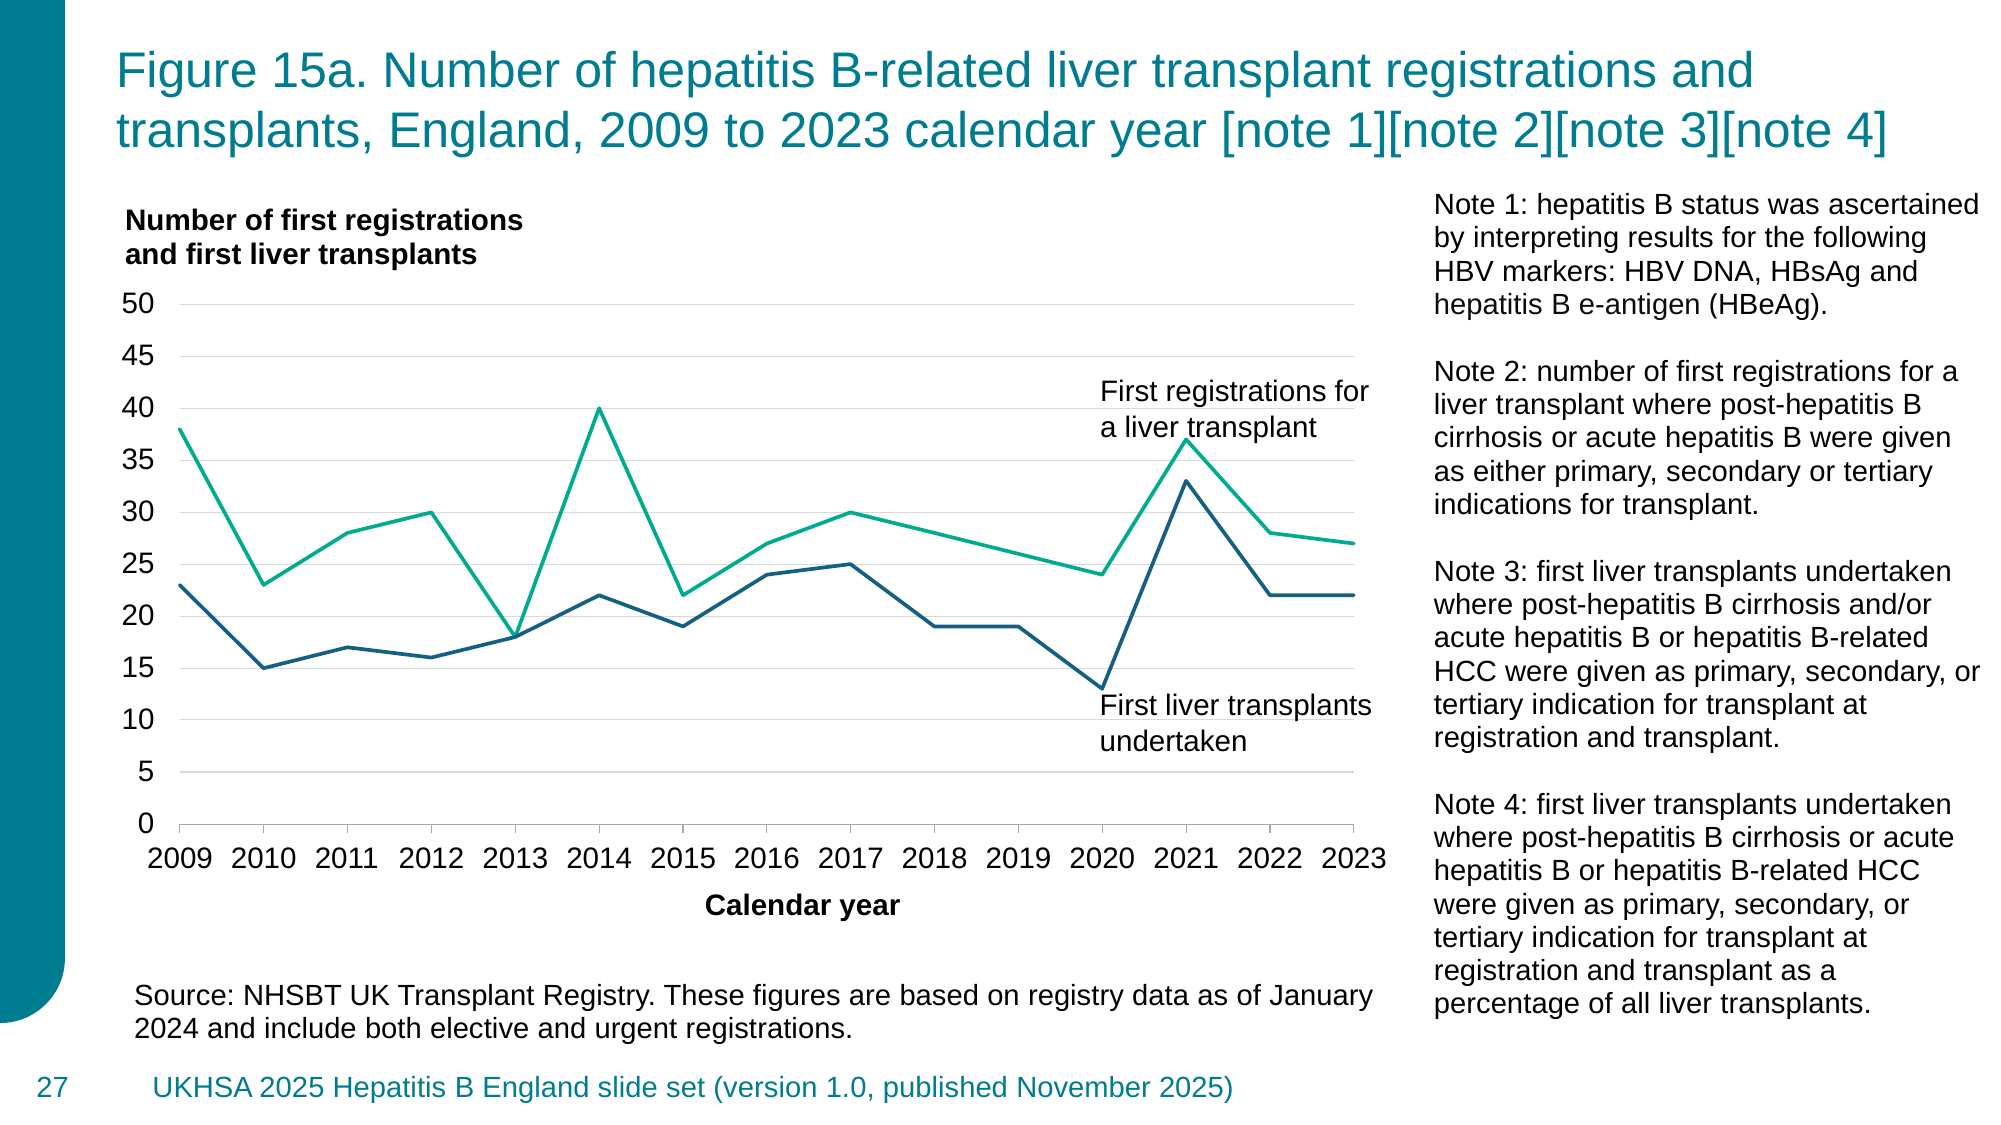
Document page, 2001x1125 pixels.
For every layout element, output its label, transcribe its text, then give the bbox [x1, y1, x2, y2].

text_box [21, 1056, 120, 1117]
title Figure 15a. Number of hepatitis B-related liver transplant registrations and transplants, England, 2009 to 2023 calendar year [note 1][note 2][note 3][note 4] [101, 0, 1926, 159]
text_box Source: NHSBT UK Transplant Registry. These figures are based on registry data as of January 2024 and include both elective and urgent registrations. [119, 970, 1401, 1053]
text_box UKHSA 2025 Hepatitis B England slide set (version 1.0, published November 2025) [137, 1056, 1780, 1116]
text_box Note 1: hepatitis B status was ascertained by interpreting results for the following HBV markers: HBV DNA, HBsAg and hepatitis B e-antigen (HBeAg). Note 2: number of first registrations for a liver transplant where post-hepatitis B cirrhosis or acute hepatitis B were given as either primary, secondary or tertiary indications for transplant. Note 3: first liver transplants undertaken where post-hepatitis B cirrhosis and/or acute hepatitis B or hepatitis B-related HCC were given as primary, secondary, or tertiary indication for transplant at registration and transplant. Note 4: first liver transplants undertaken where post-hepatitis B cirrhosis or acute hepatitis B or hepatitis B-related HCC were given as primary, secondary, or tertiary indication for transplant at registration and transplant as a percentage of all liver transplants. [1418, 179, 2000, 1070]
picture [119, 189, 1396, 940]
